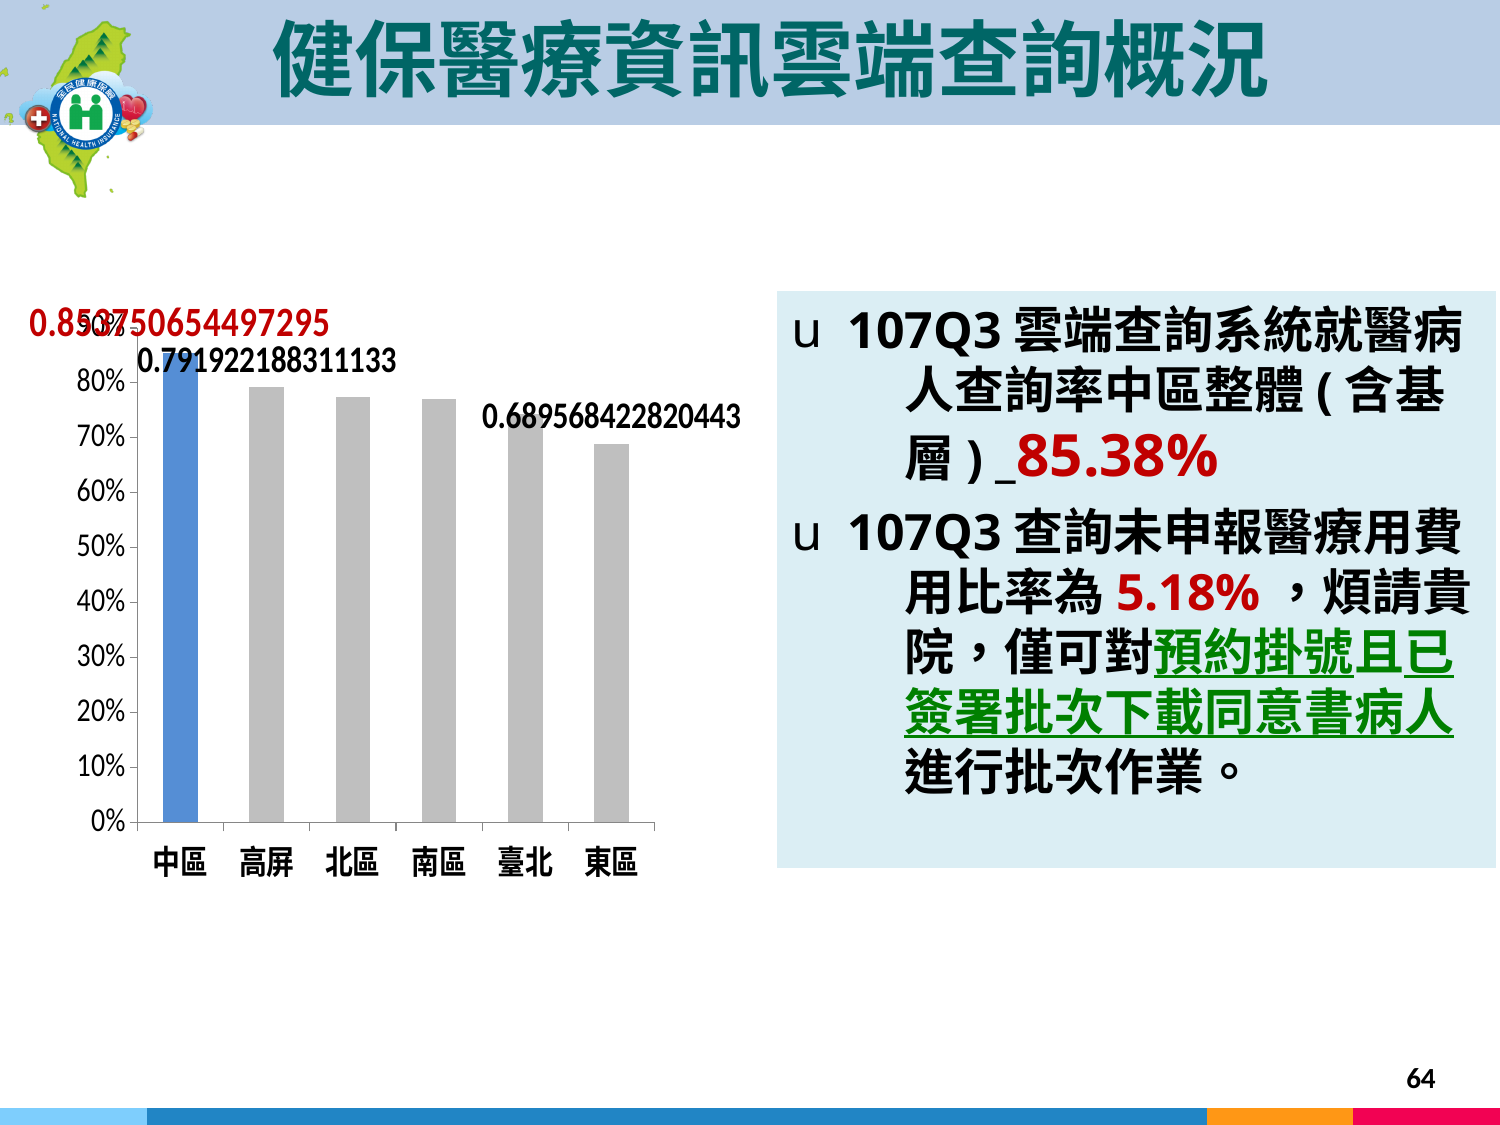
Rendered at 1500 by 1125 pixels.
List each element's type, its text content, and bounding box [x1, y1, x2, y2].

picture [0, 0, 178, 213]
chart [29, 212, 745, 980]
text_box <編號> [1391, 1043, 1482, 1113]
text_box 健保醫療資訊雲端查詢概況 [178, 0, 1500, 115]
text_box 107Q3雲端查詢系統就醫病人查詢率中區整體(含基層) _85.38% 107Q3查詢未申報醫療用費用比率為5.18%，煩請貴院，僅可對預約掛號且已簽署批次下載同意書病人進行批次作業。 [777, 291, 1496, 868]
